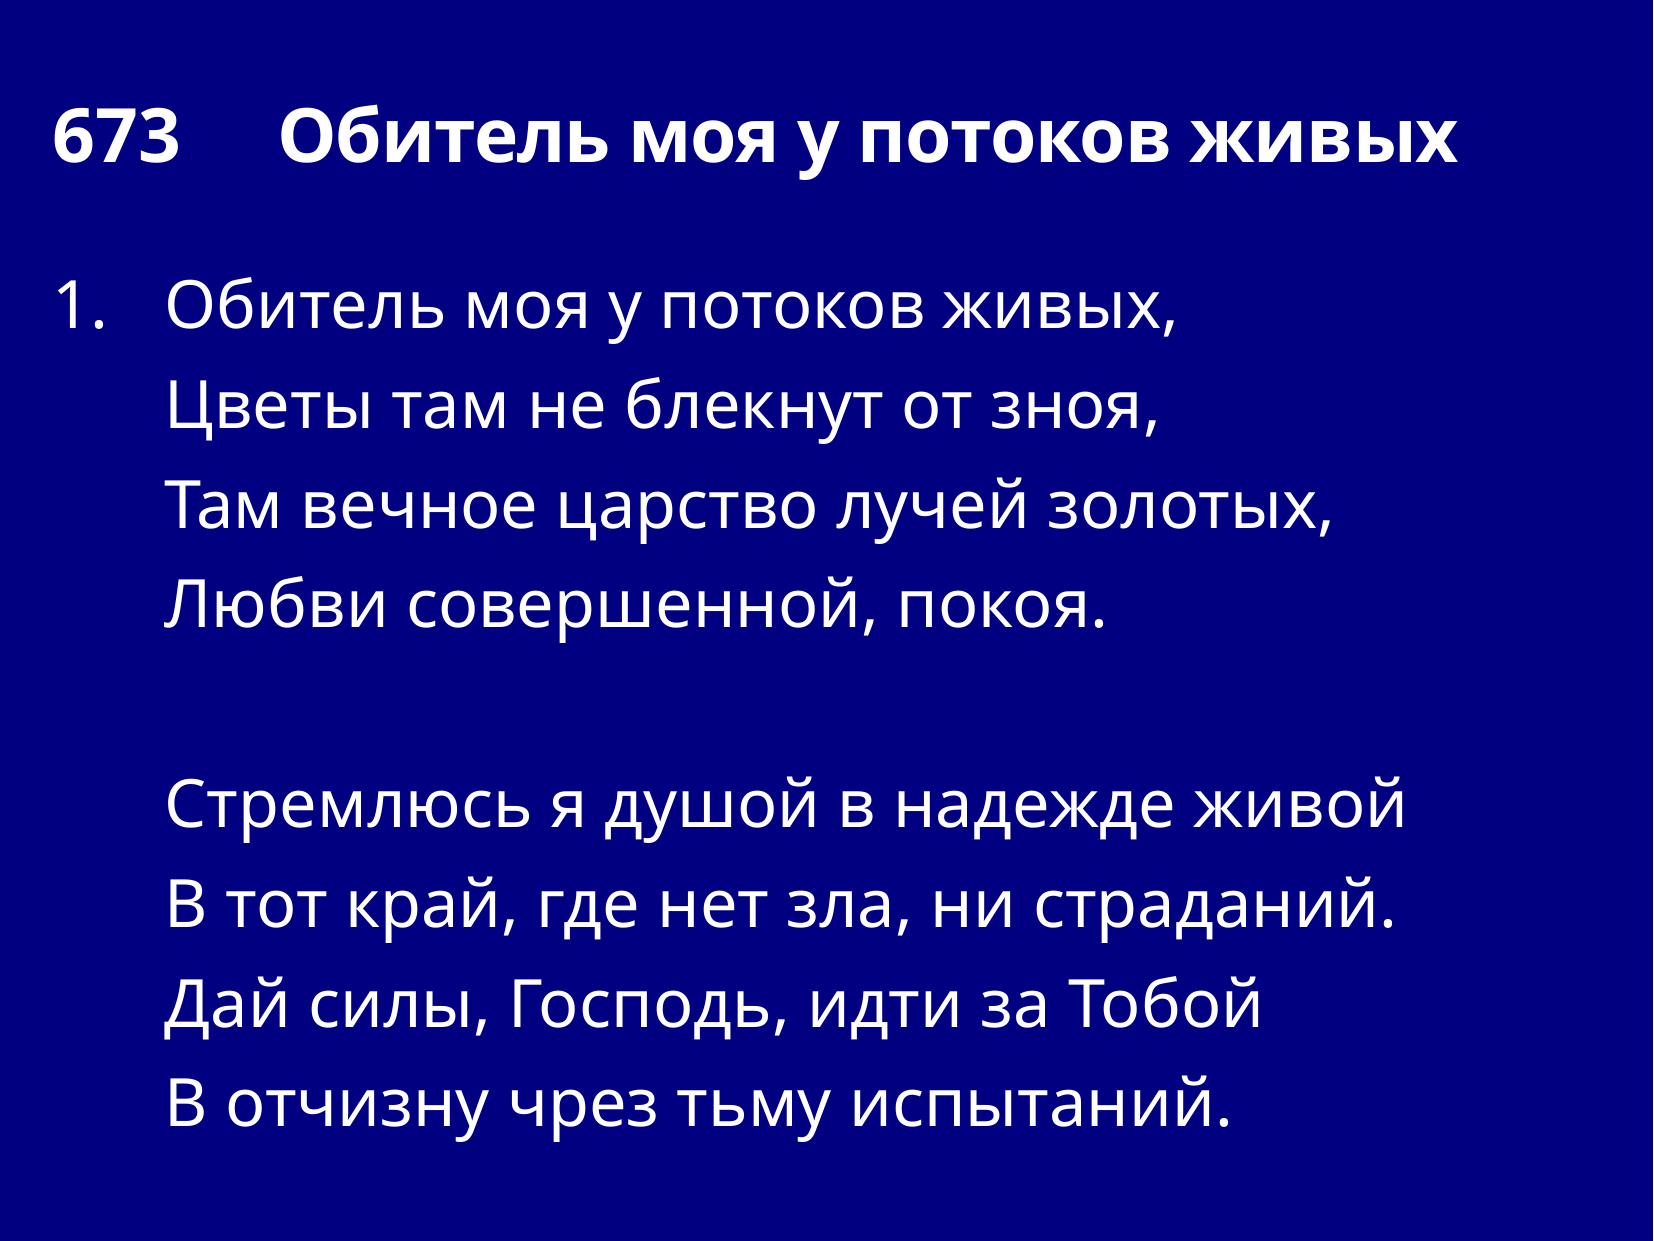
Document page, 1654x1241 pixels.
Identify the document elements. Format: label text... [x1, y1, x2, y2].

text_box 1. Обитель моя у потоков живых, Цветы там не блекнут от зноя, Там вечное царство лучей золотых, Любви совершенной, покоя. Стремлюсь я душой в надежде живой В тот край, где нет зла, ни страданий. Дай силы, Господь, идти за Тобой В отчизну чрез тьму испытаний. [37, 150, 1653, 1163]
text_box 673 Обитель моя у потоков живых [37, 75, 1651, 188]
